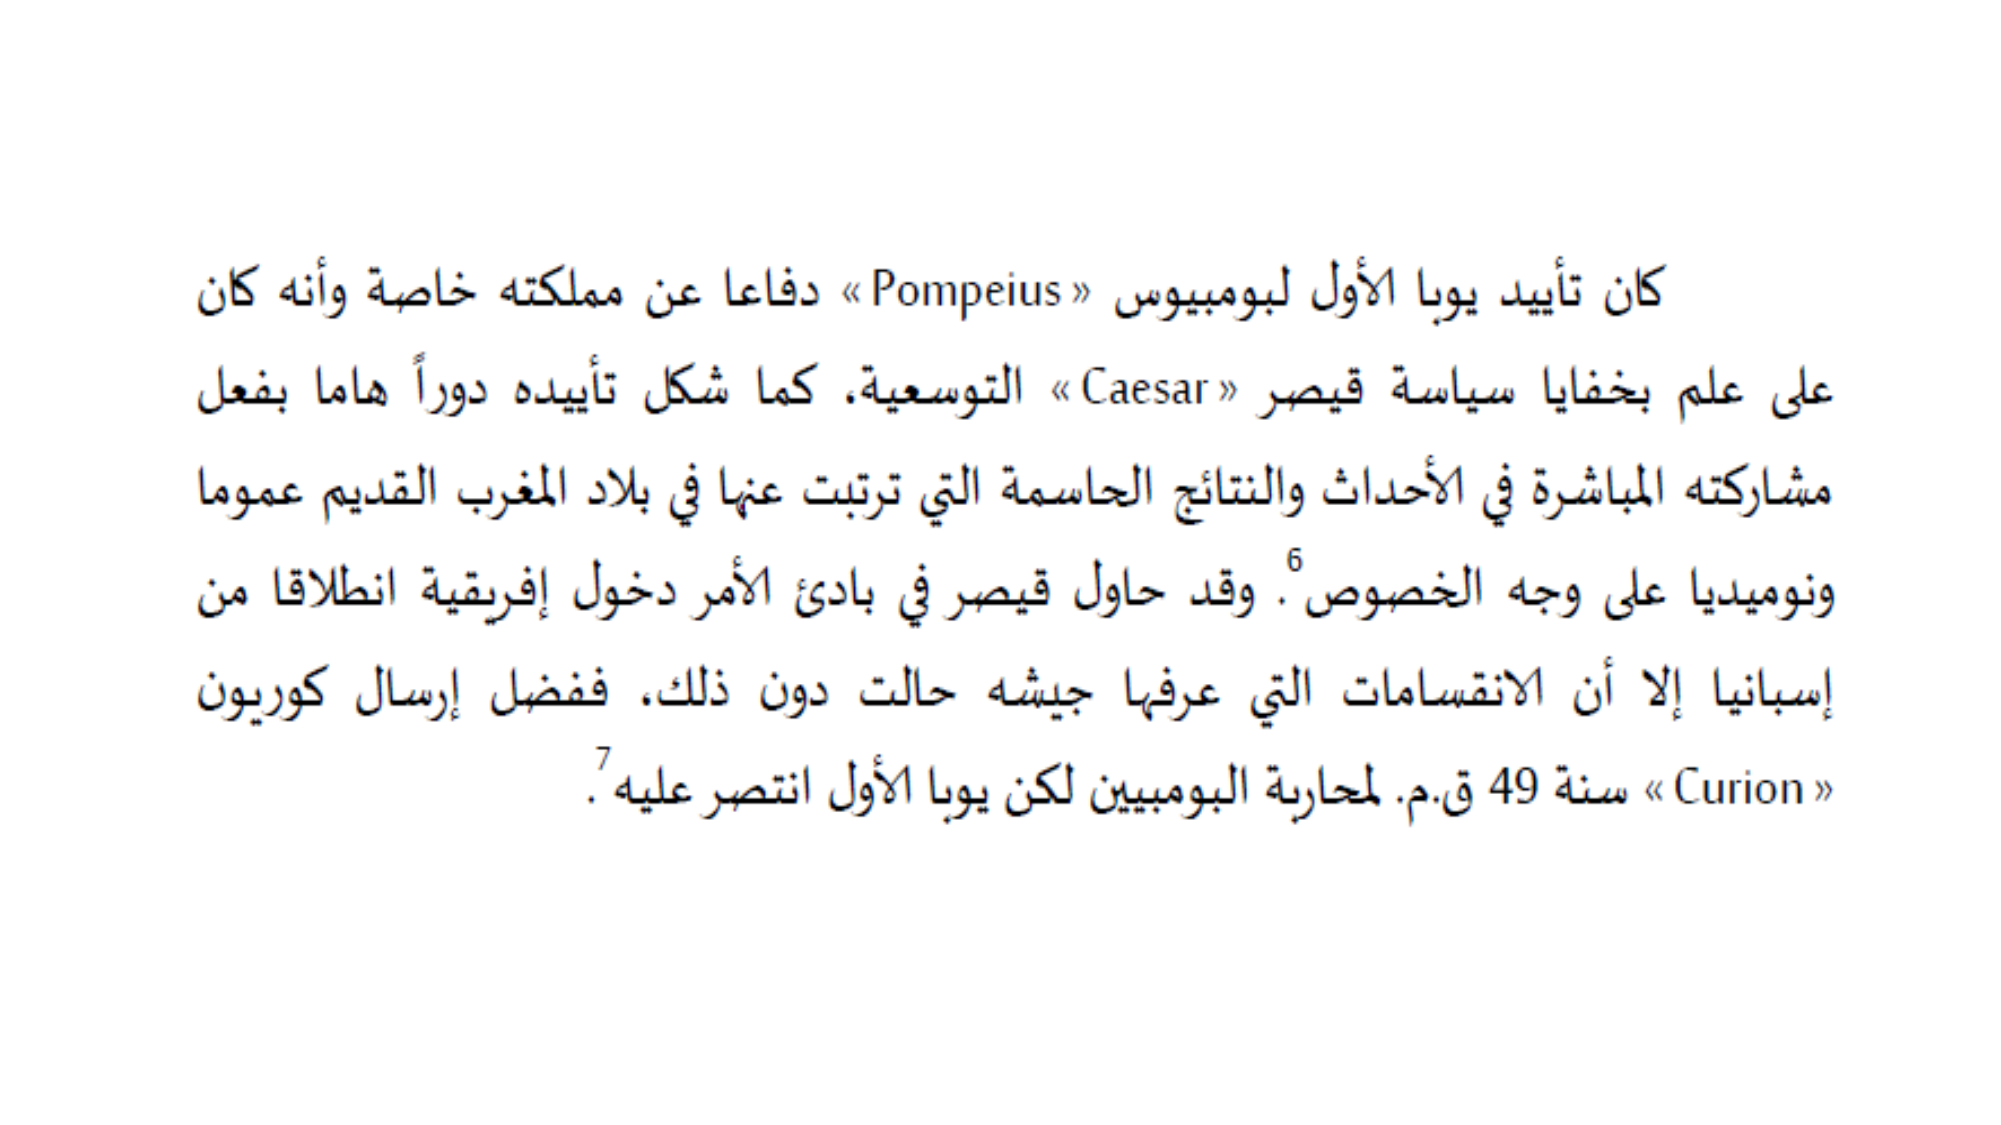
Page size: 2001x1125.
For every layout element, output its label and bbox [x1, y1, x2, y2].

picture [147, 234, 1888, 840]
